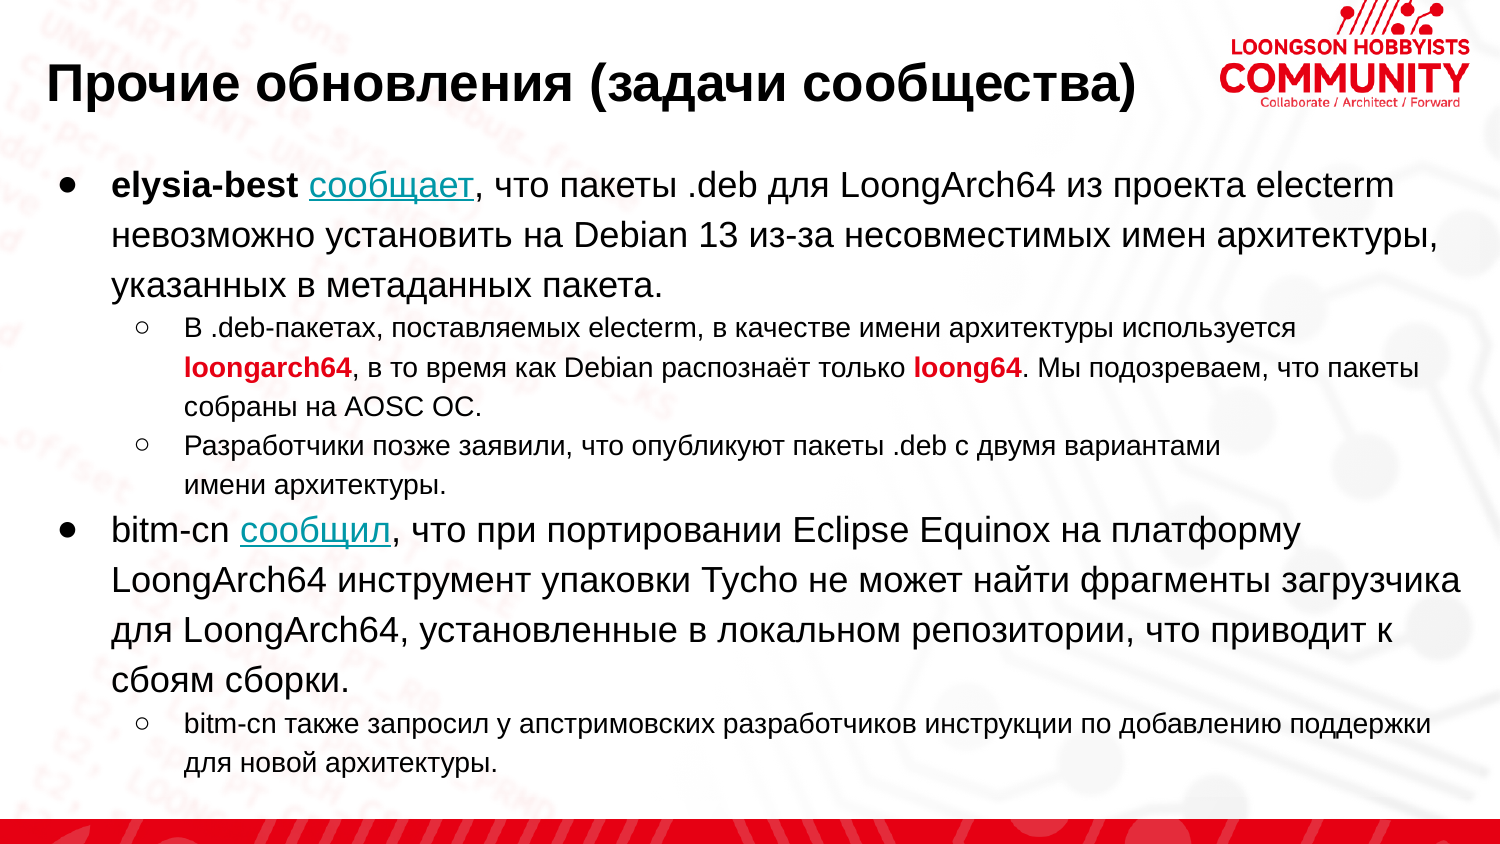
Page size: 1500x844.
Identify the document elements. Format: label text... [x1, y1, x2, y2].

list elysia-best сообщает, что пакеты .deb для LoongArch64 из проекта electerm невозможно установить на Debian 13 из-за несовместимых имен архитектуры, указанных в метаданных пакета. В .deb-пакетах, поставляемых electerm, в качестве имени архитектуры используется loongarch64, в то время как Debian распознаёт только loong64. Мы подозреваем, что пакеты собраны на AOSC ОС. Разработчики позже заявили, что опубликуют пакеты .deb с двумя вариантами имени архитектуры. bitm-cn сообщил, что при портировании Eclipse Equinox на платформу LoongArch64 инструмент упаковки Tycho не может найти фрагменты загрузчика для LoongArch64, установленные в локальном репозитории, что приводит к сбоям сборки. bitm-cn также запросил у апстримовских разработчиков инструкции по добавлению поддержки для новой архитектуры. [23, 139, 1481, 797]
title Прочие обновления (задачи сообщества) [31, 33, 1430, 128]
picture [0, 0, 1500, 844]
